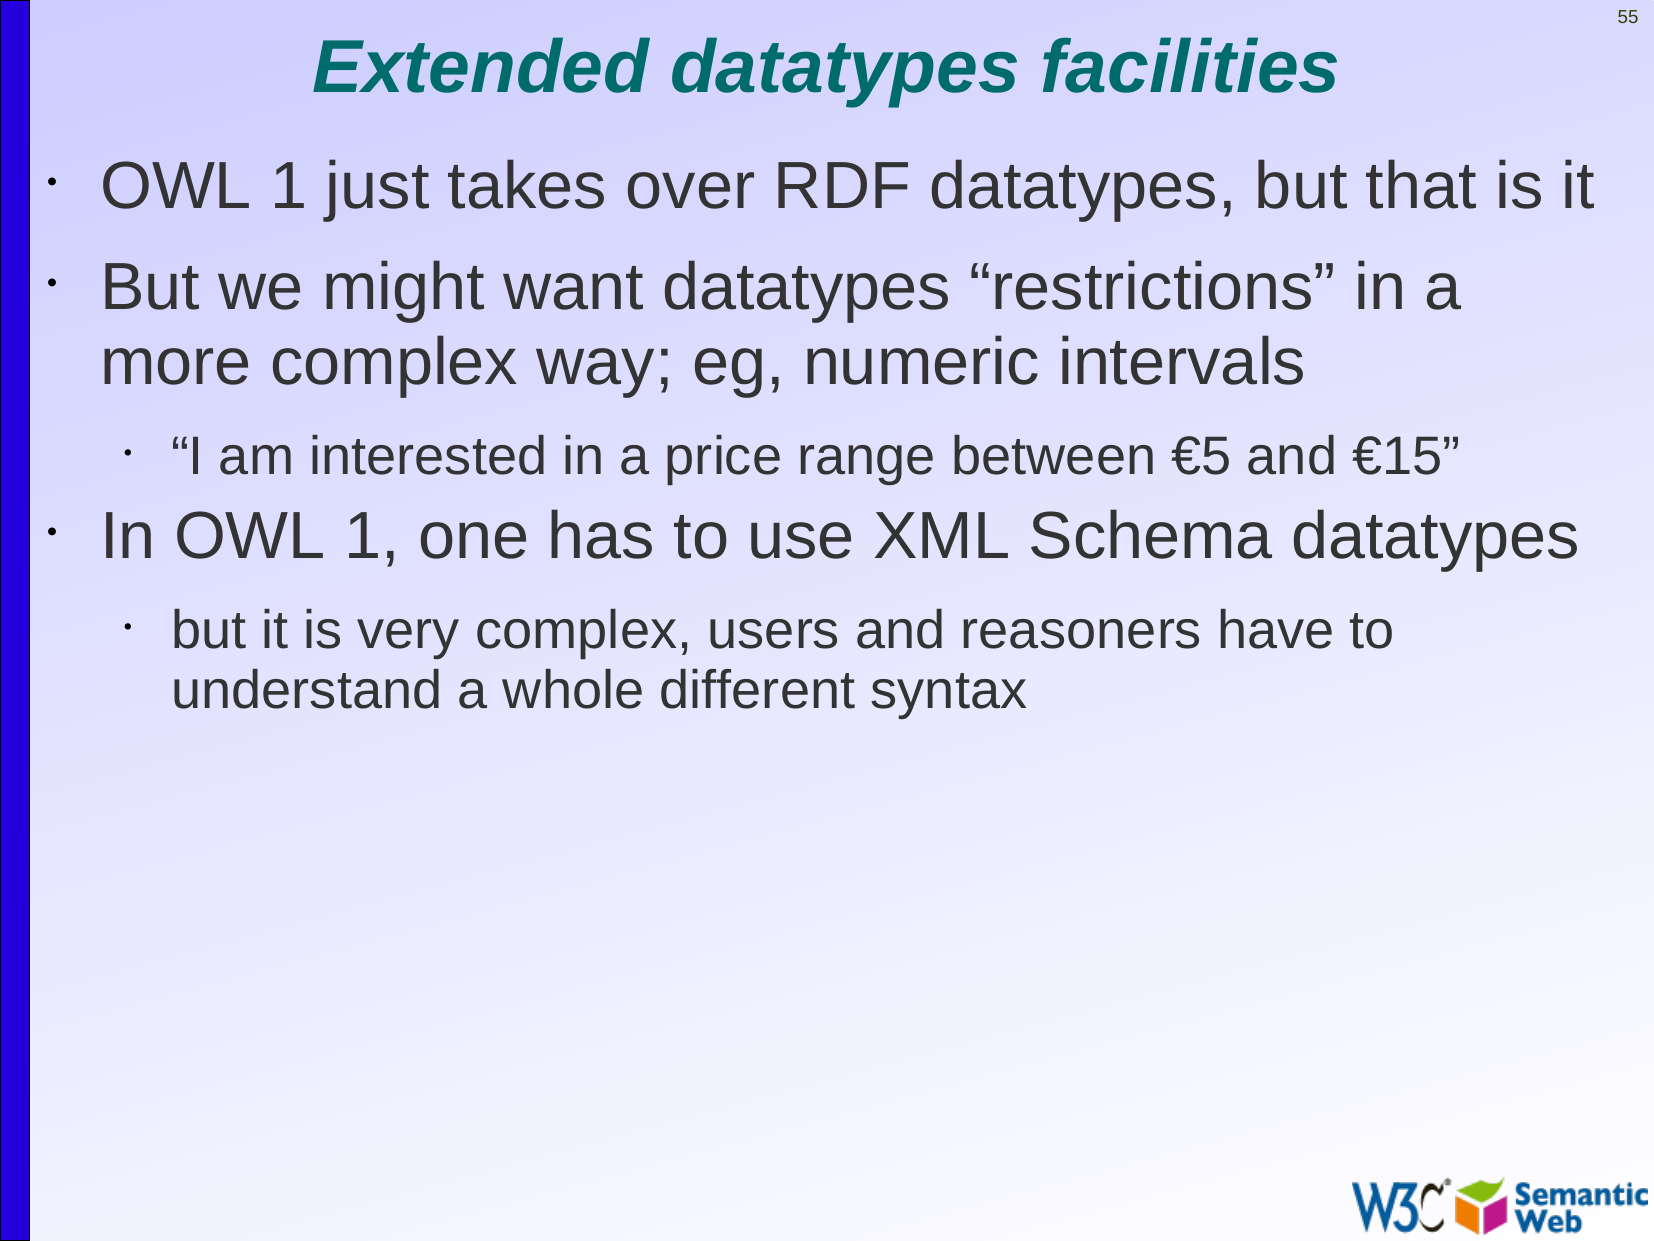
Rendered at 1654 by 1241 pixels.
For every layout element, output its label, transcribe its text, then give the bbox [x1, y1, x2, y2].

picture [1352, 1175, 1648, 1235]
title Extended datatypes facilities [0, 13, 1654, 117]
list OWL 1 just takes over RDF datatypes, but that is it But we might want datatypes “restrictions” in a more complex way; eg, numeric intervals “I am interested in a price range between €5 and €15” In OWL 1, one has to use XML Schema datatypes but it is very complex, users and reasoners have to understand a whole different syntax [29, 147, 1624, 1119]
